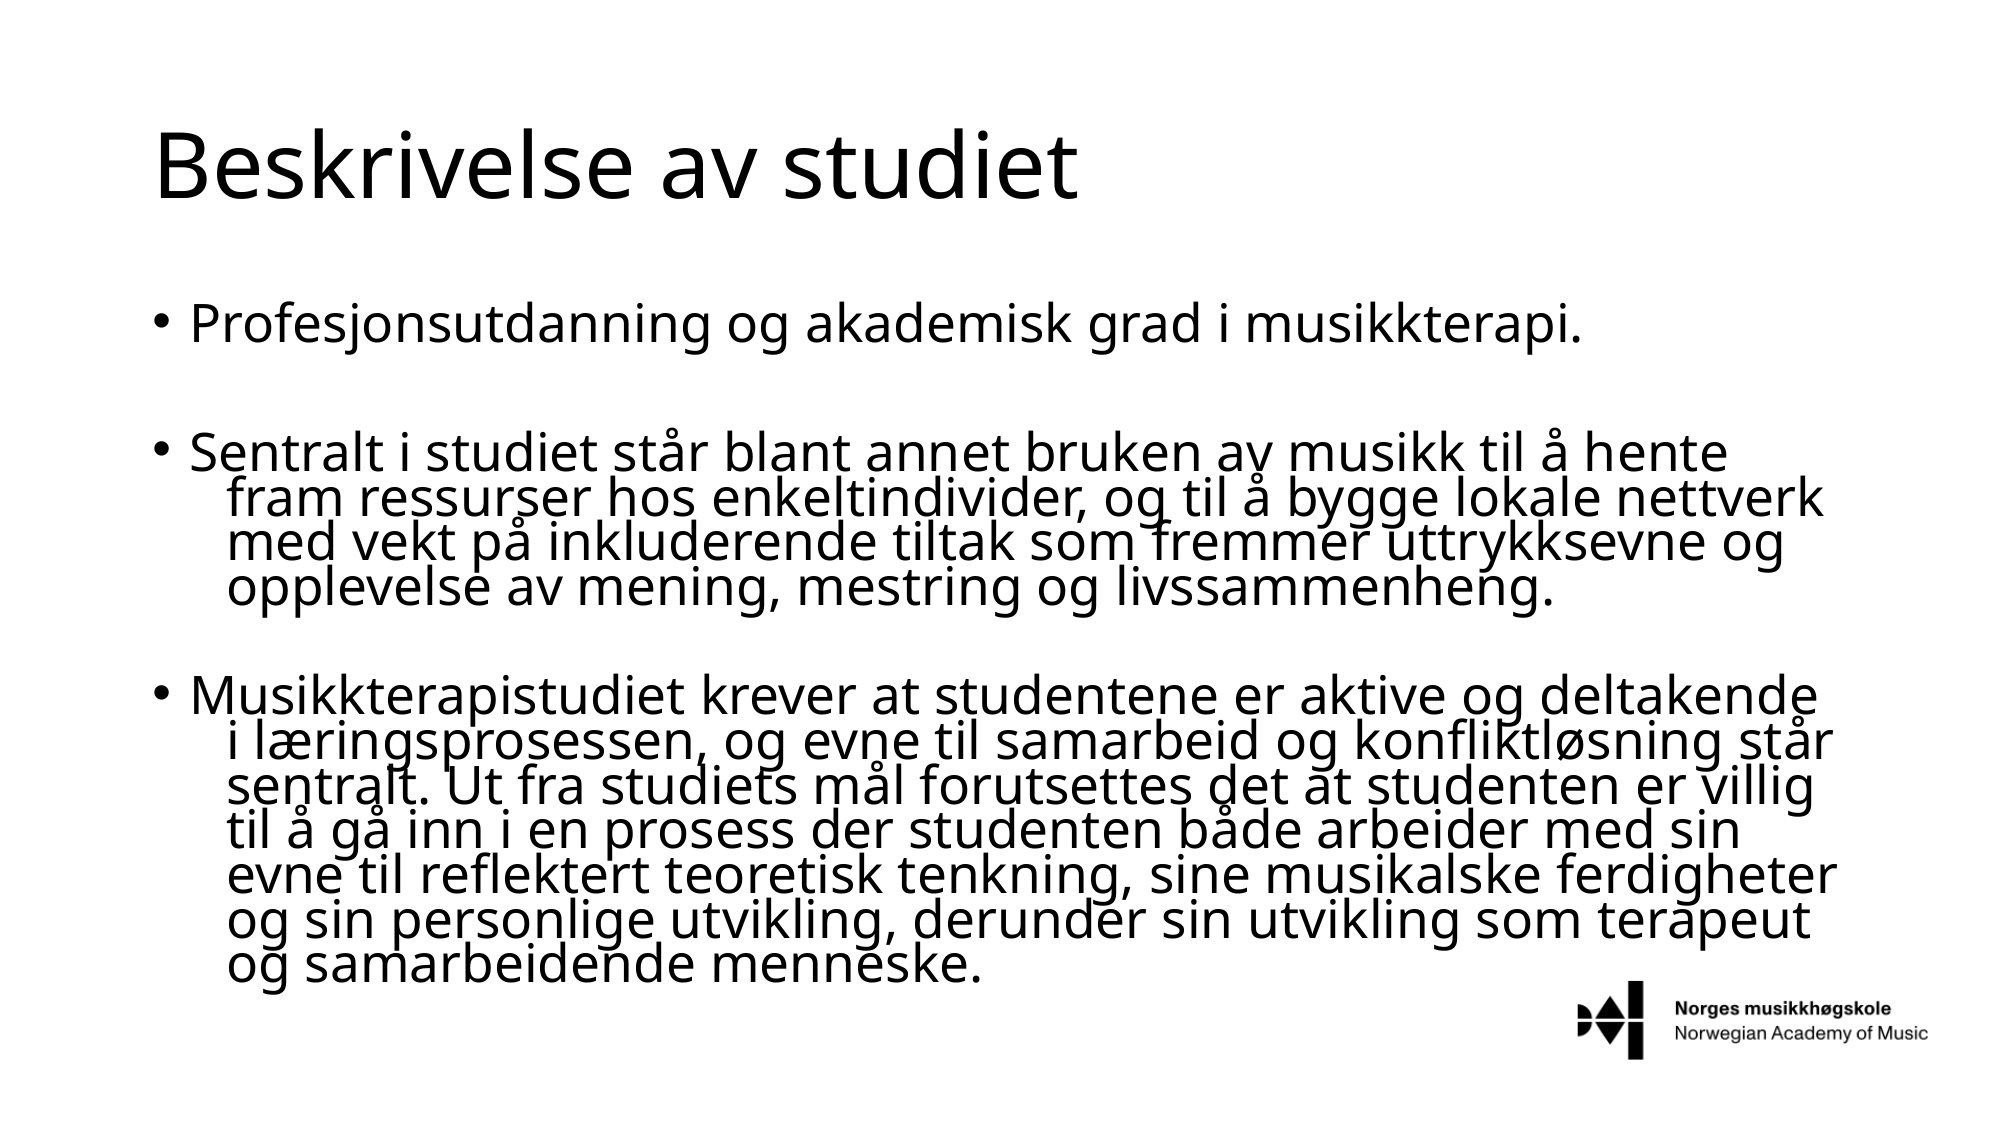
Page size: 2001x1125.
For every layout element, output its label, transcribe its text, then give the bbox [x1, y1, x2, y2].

title Beskrivelse av studiet [137, 59, 1863, 278]
list Profesjonsutdanning og akademisk grad i musikkterapi. Sentralt i studiet står blant annet bruken av musikk til å hente fram ressurser hos enkeltindivider, og til å bygge lokale nettverk med vekt på inkluderende tiltak som fremmer uttrykksevne og opplevelse av mening, mestring og livssammenheng. Musikkterapistudiet krever at studentene er aktive og deltakende i lærings­prosessen, og evne til samarbeid og konfliktløsning står sentralt. Ut fra studiets mål forutsettes det at studenten er villig til å gå inn i en prosess der studenten både arbeider med sin evne til reflektert teoretisk tenkning, sine musikalske ferdigheter og sin personlige utvikling, derunder sin utvikling som terapeut og samarbeidende menneske. [137, 299, 1863, 1014]
picture [1514, 960, 2000, 1111]
